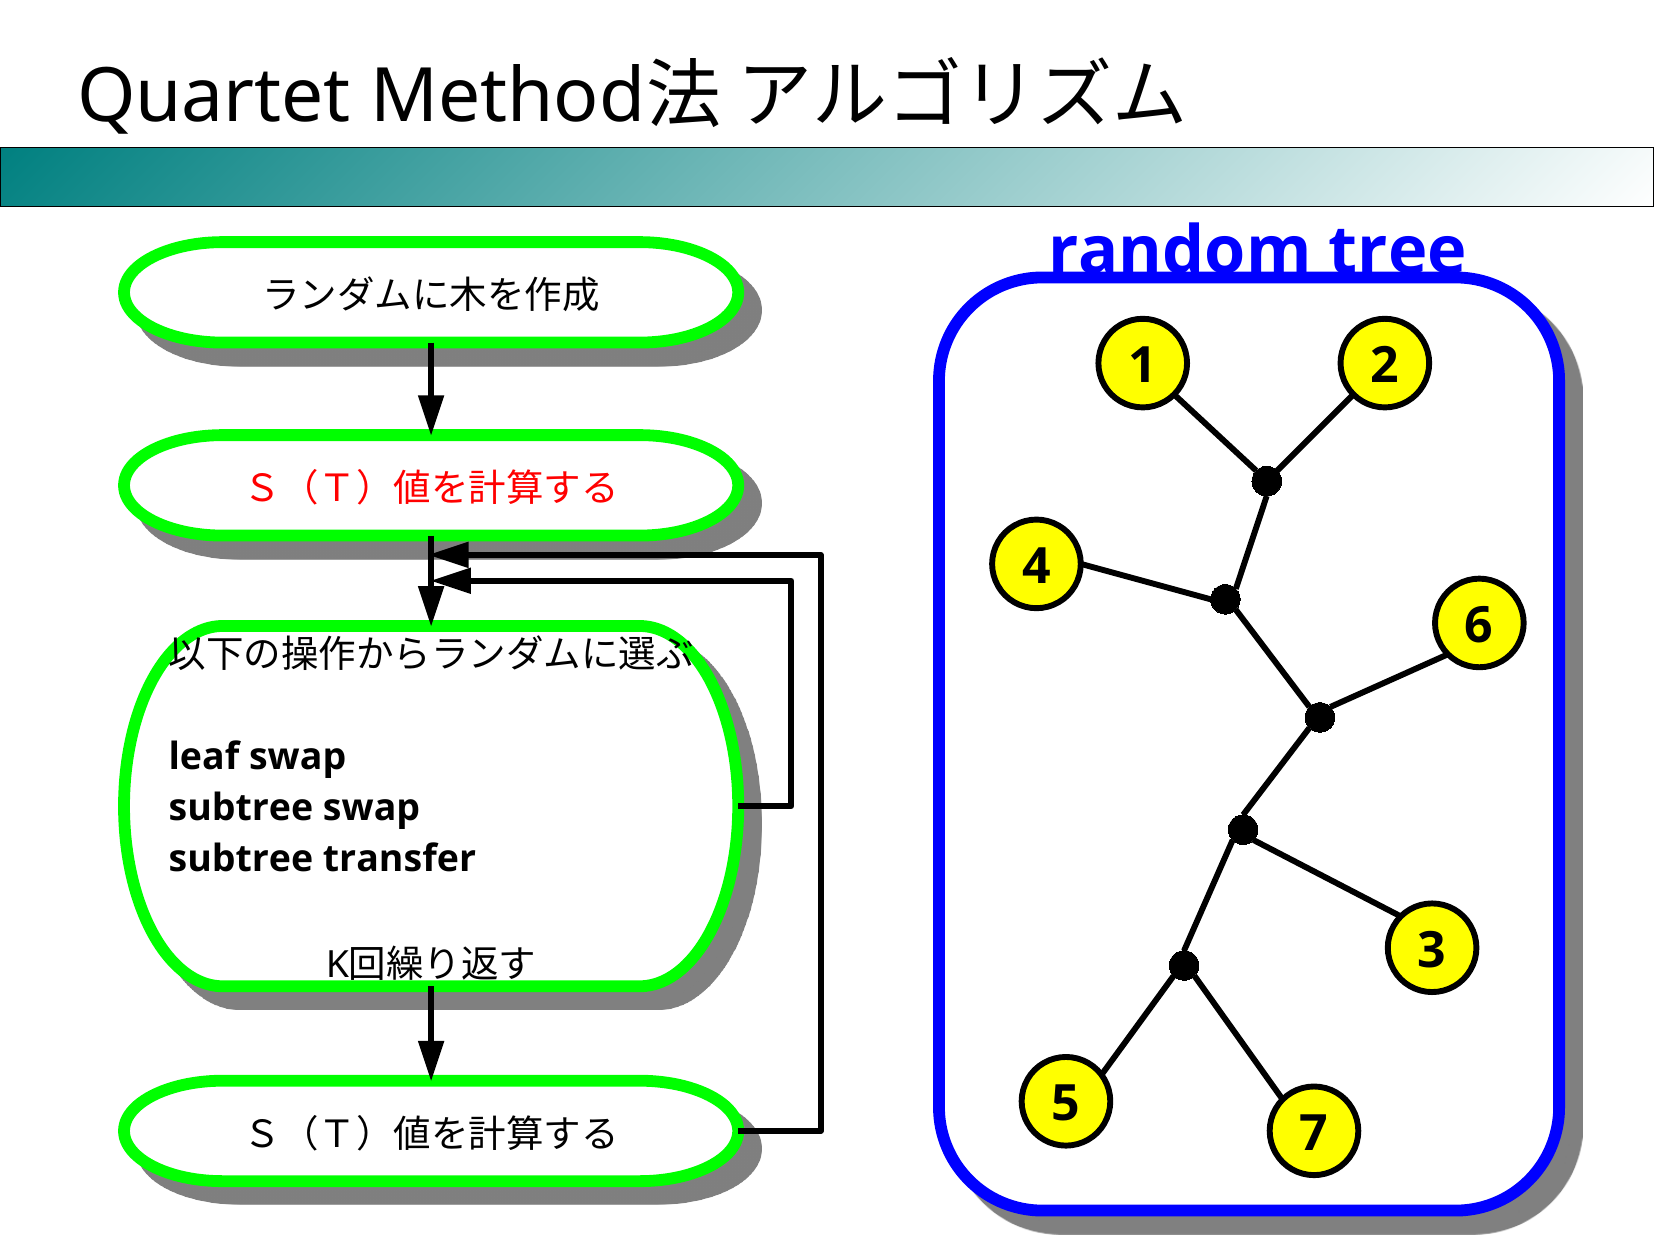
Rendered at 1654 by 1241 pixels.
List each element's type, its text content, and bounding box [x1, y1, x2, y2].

text_box random tree [1053, 194, 1463, 282]
text_box [938, 277, 1560, 1211]
text_box Ｓ（Ｔ）値を計算する [124, 435, 739, 536]
text_box 以下の操作からランダムに選ぶ leaf swap subtree swap subtree transfer K回繰り返す [124, 625, 739, 987]
text_box 5 [1021, 1056, 1111, 1146]
title Quartet Method法 アルゴリズム [77, 29, 1566, 148]
text_box 4 [992, 519, 1081, 609]
text_box 3 [1387, 903, 1477, 993]
text_box ランダムに木を作成 [124, 242, 739, 343]
text_box Ｓ（Ｔ）値を計算する [124, 1080, 739, 1182]
text_box 2 [1340, 318, 1430, 408]
text_box 1 [1098, 318, 1188, 408]
text_box 6 [1435, 578, 1524, 668]
text_box 7 [1269, 1086, 1359, 1176]
